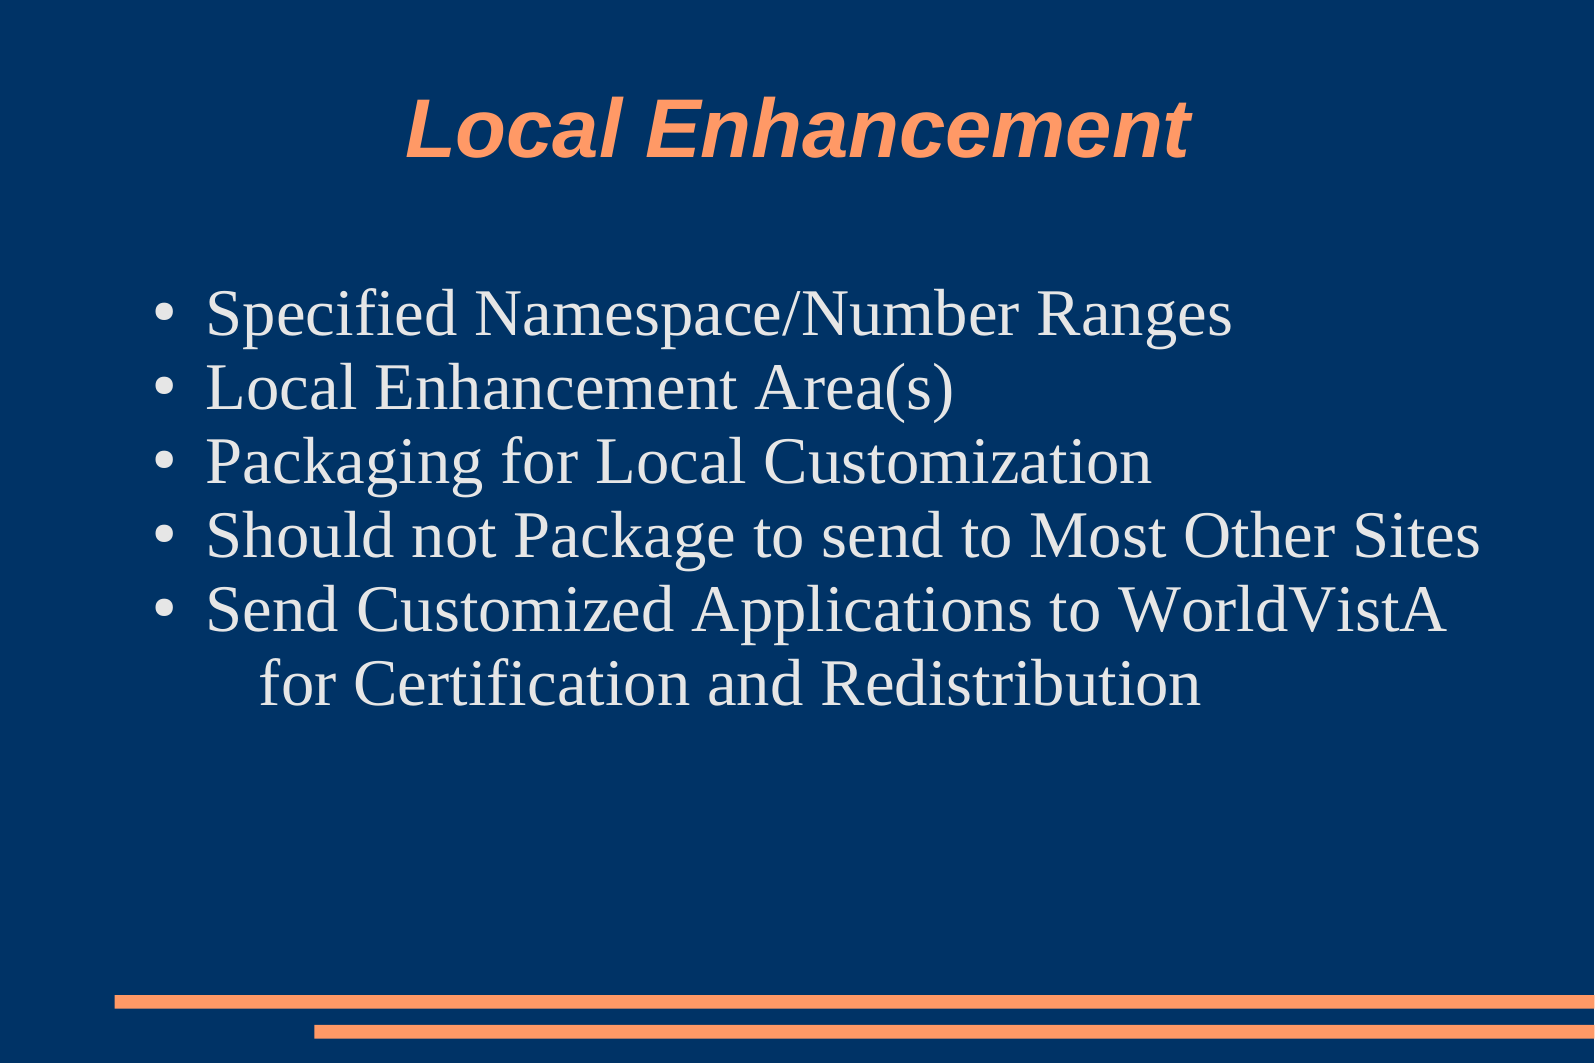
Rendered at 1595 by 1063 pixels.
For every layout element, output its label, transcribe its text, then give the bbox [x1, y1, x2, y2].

list Specified Namespace/Number Ranges Local Enhancement Area(s) Packaging for Local Customization Should not Package to send to Most Other Sites Send Customized Applications to WorldVistA for Certification and Redistribution [117, 276, 1505, 971]
title Local Enhancement [117, 39, 1479, 218]
